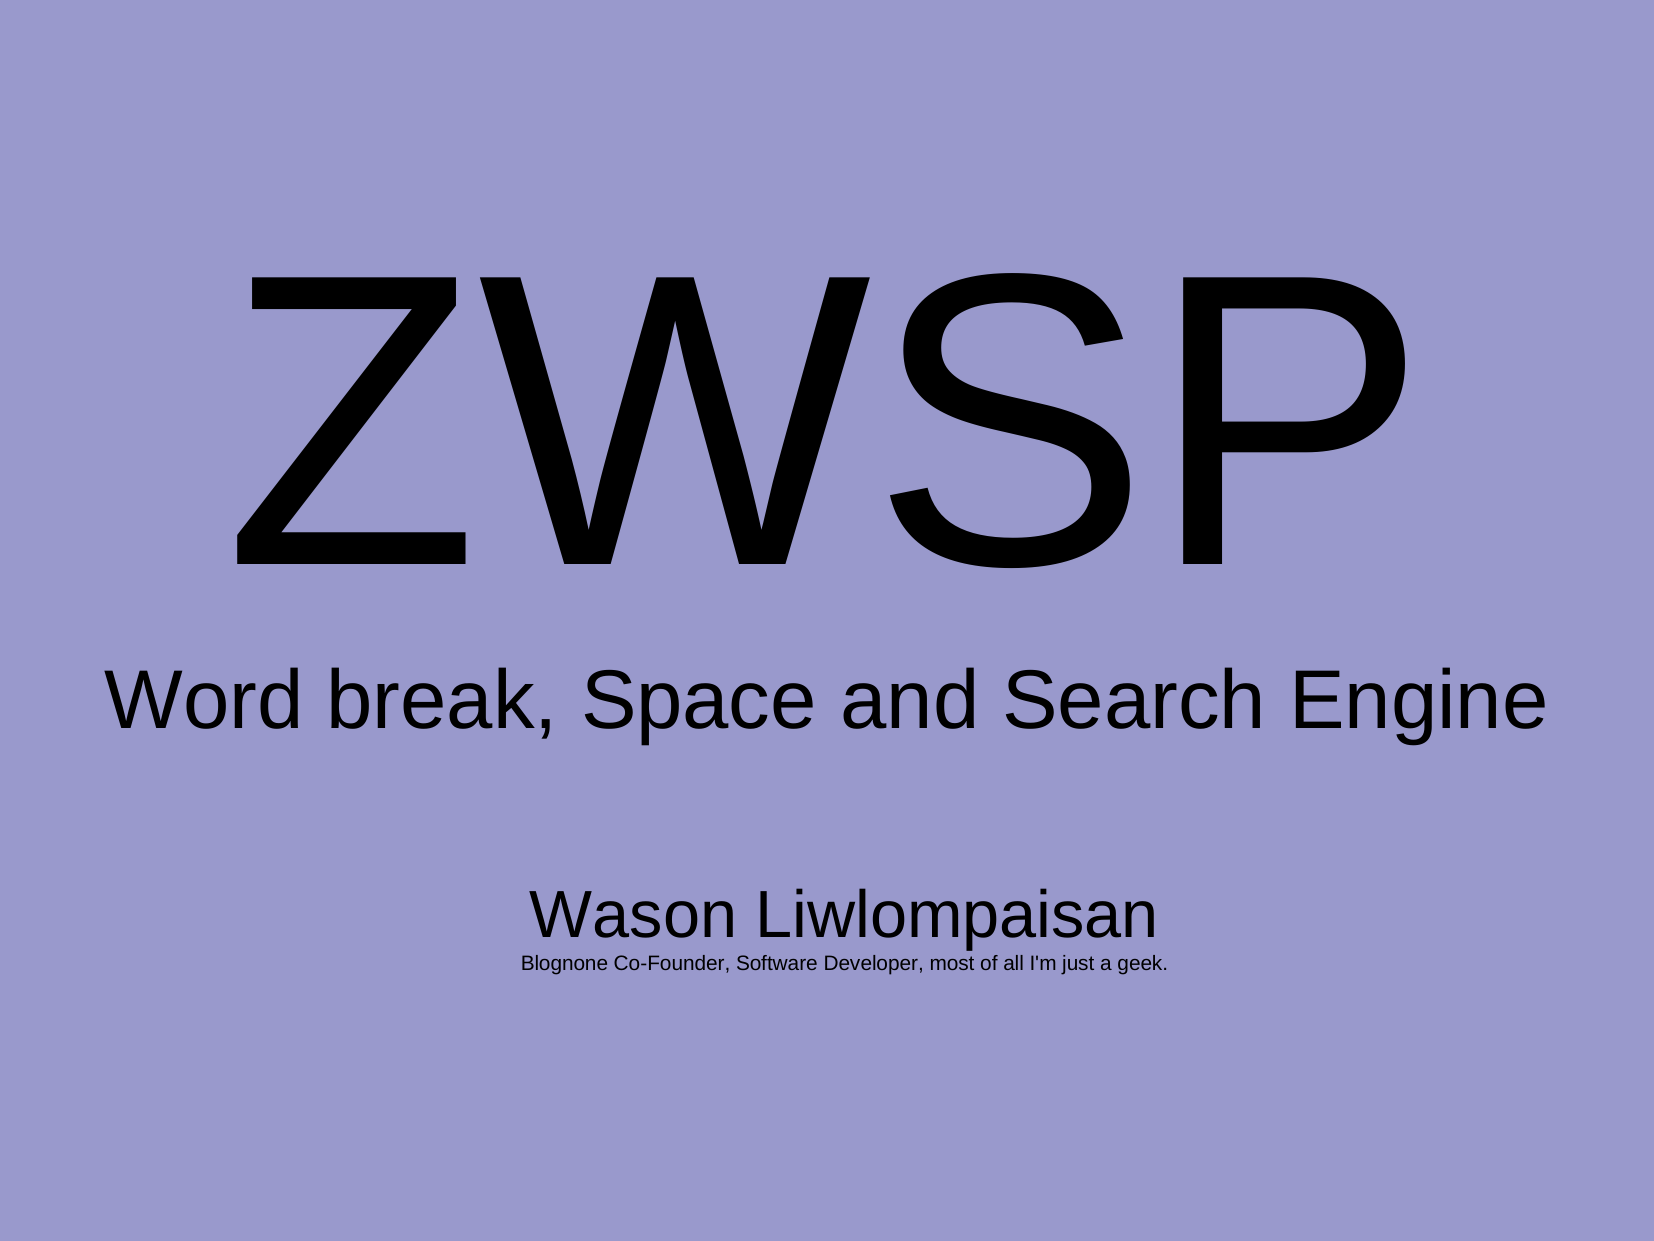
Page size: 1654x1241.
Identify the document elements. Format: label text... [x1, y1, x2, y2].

title ZWSP Word break, Space and Search Engine [82, 187, 1571, 747]
subtitle Wason Liwlompaisan Blognone Co-Founder, Software Developer, most of all I'm just a geek. [82, 750, 1571, 1102]
